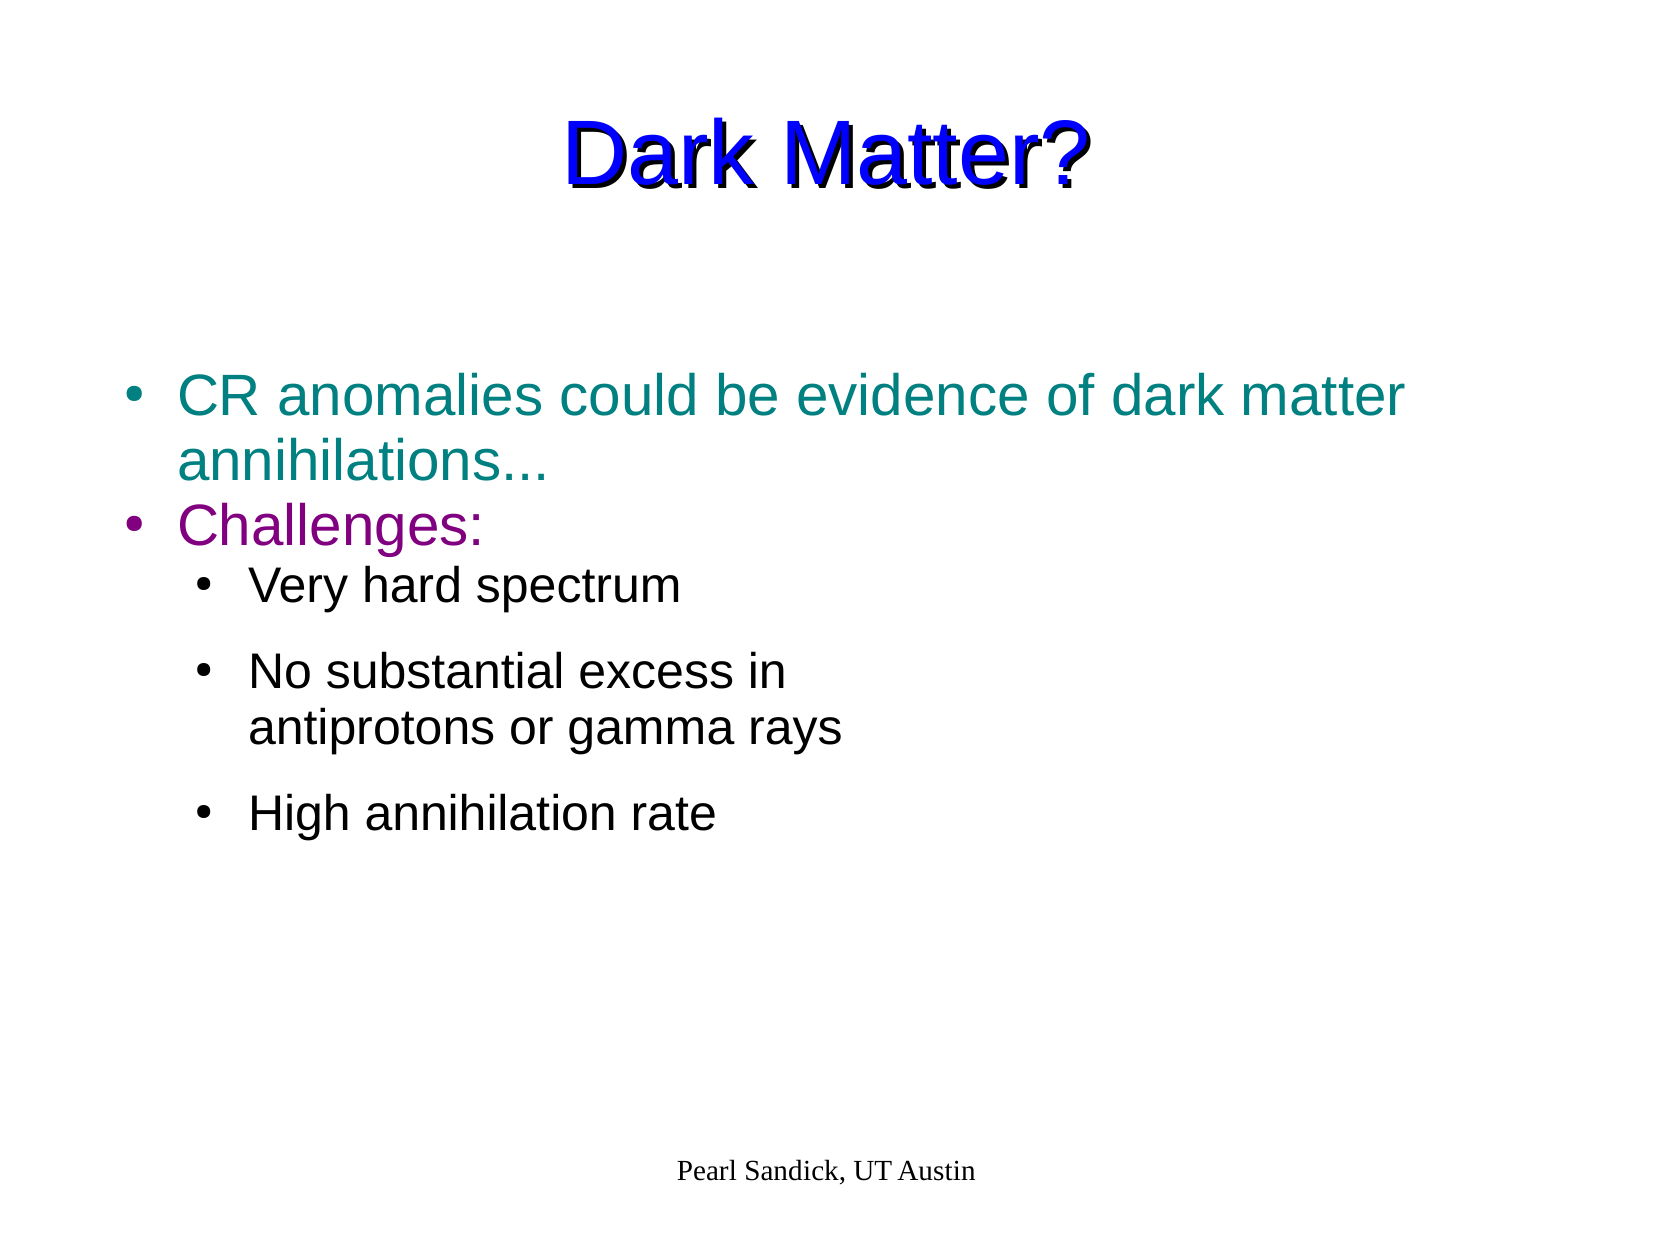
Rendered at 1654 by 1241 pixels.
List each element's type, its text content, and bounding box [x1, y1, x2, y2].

text_box CR anomalies could be evidence of dark matter annihilations... Challenges: Very hard spectrum No substantial excess in antiprotons or gamma rays High annihilation rate [91, 355, 1595, 910]
title Dark Matter? [82, 56, 1571, 250]
